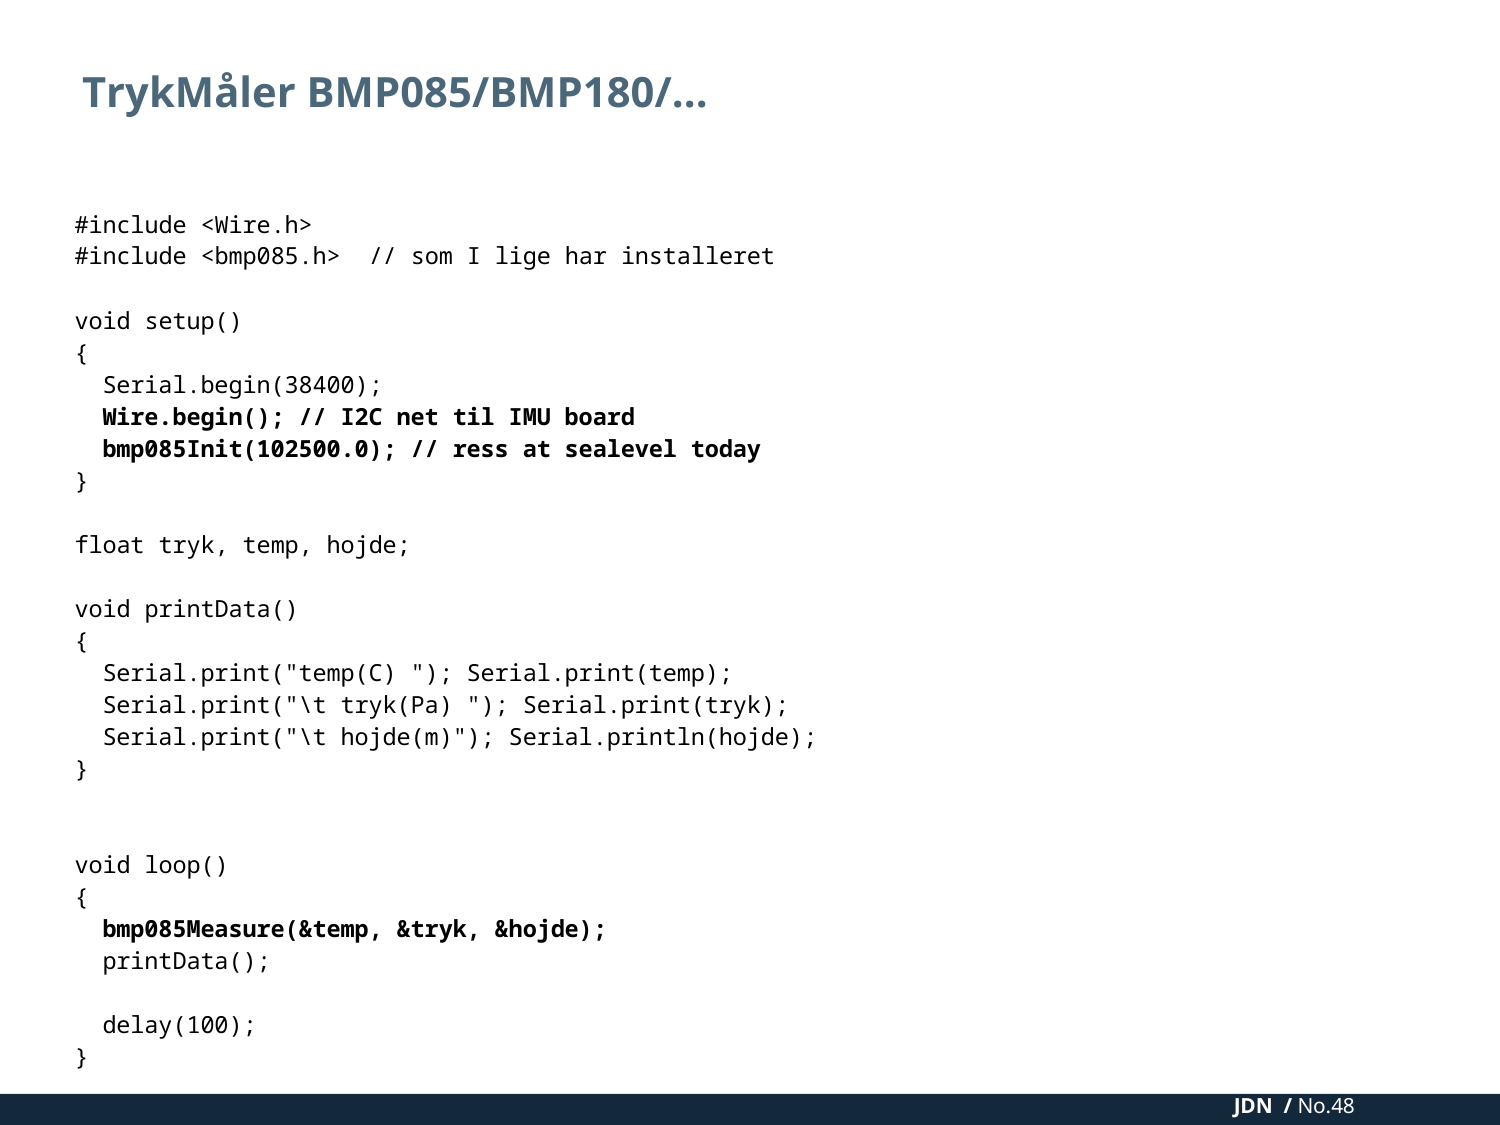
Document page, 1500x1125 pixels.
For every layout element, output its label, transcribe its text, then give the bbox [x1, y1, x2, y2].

title TrykMåler BMP085/BMP180/... [67, 34, 1416, 148]
list #include <Wire.h> #include <bmp085.h> // som I lige har installeret void setup() { Serial.begin(38400); Wire.begin(); // I2C net til IMU board bmp085Init(102500.0); // ress at sealevel today } float tryk, temp, hojde; void printData() { Serial.print("temp(C) "); Serial.print(temp); Serial.print("\t tryk(Pa) "); Serial.print(tryk); Serial.print("\t hojde(m)"); Serial.println(hojde); } void loop() { bmp085Measure(&temp, &tryk, &hojde); printData(); delay(100); } [68, 176, 1462, 1094]
